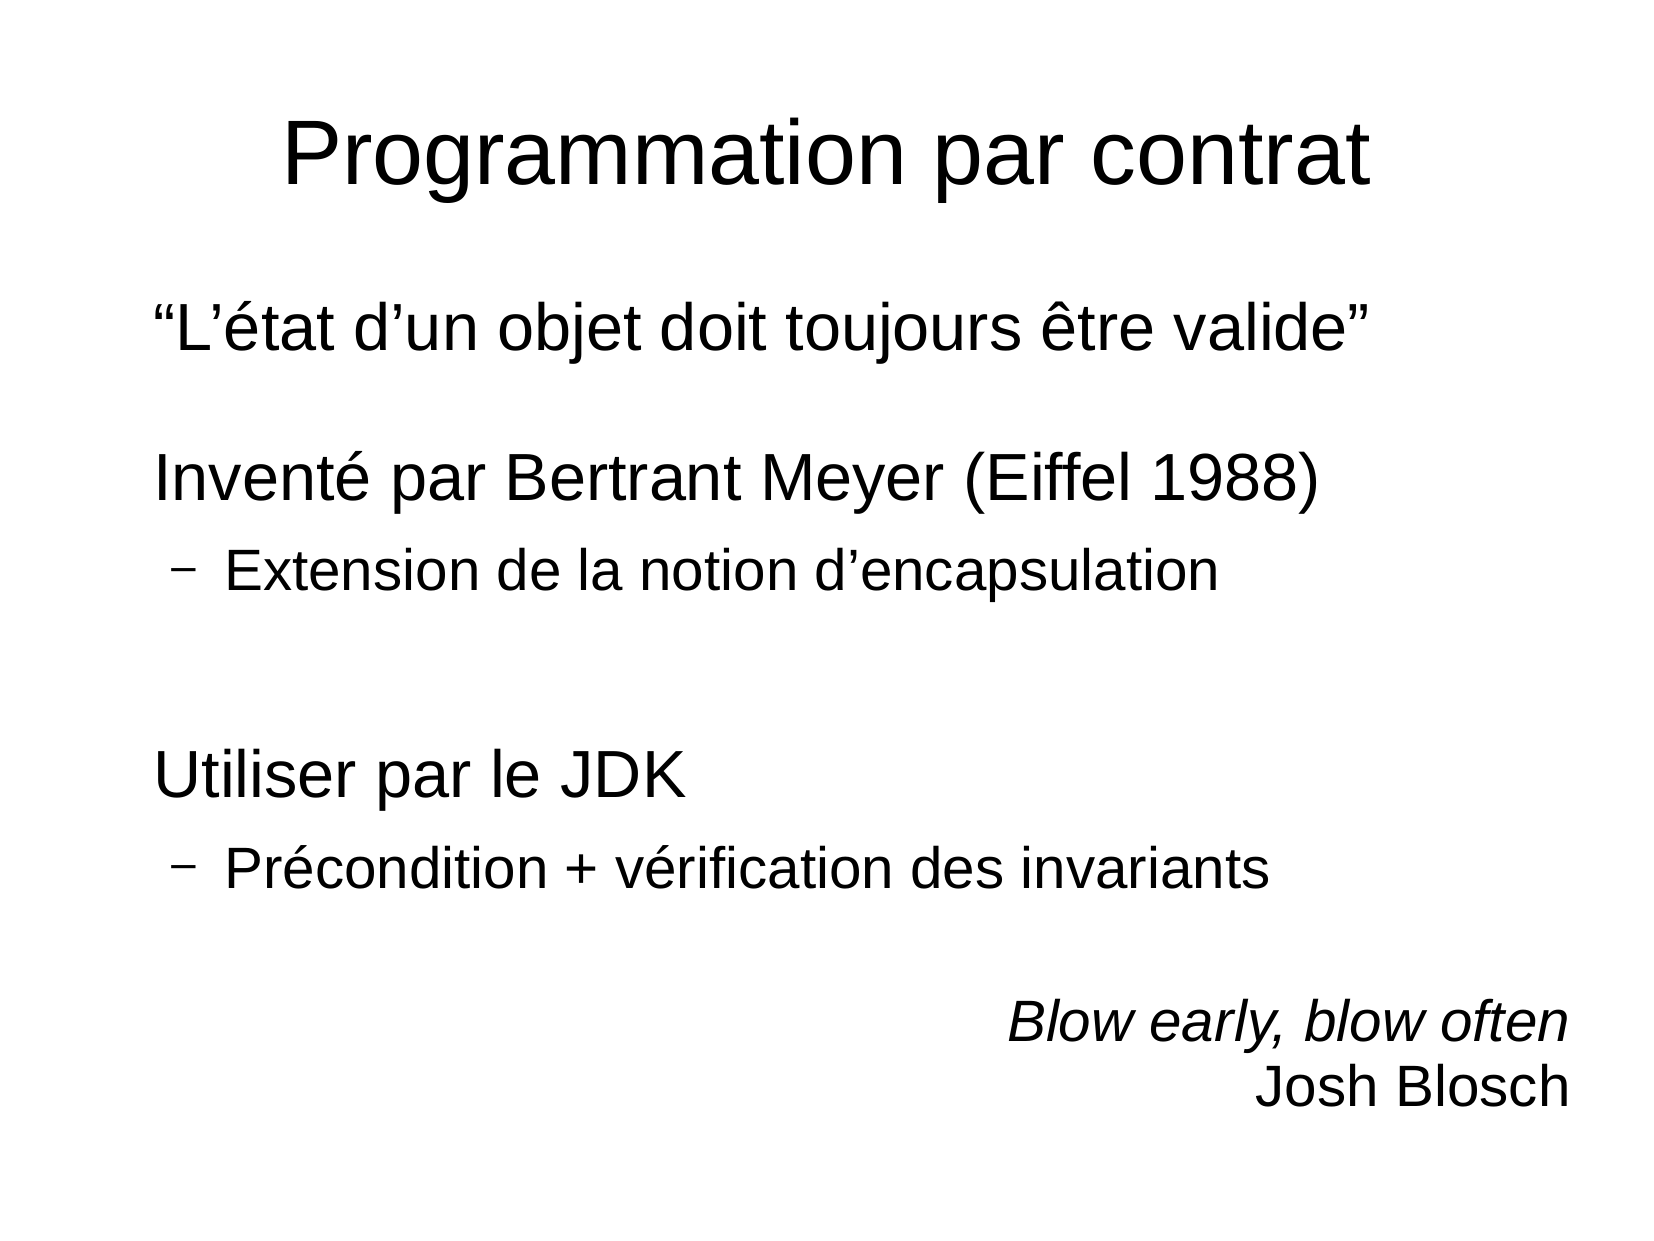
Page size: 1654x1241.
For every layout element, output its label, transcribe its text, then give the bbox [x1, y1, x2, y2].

title Programmation par contrat [82, 49, 1571, 257]
list “L’état d’un objet doit toujours être valide” Inventé par Bertrant Meyer (Eiffel 1988) Extension de la notion d’encapsulation Utiliser par le JDK Précondition + vérification des invariants Blow early, blow often Josh Blosch [82, 290, 1571, 1126]
